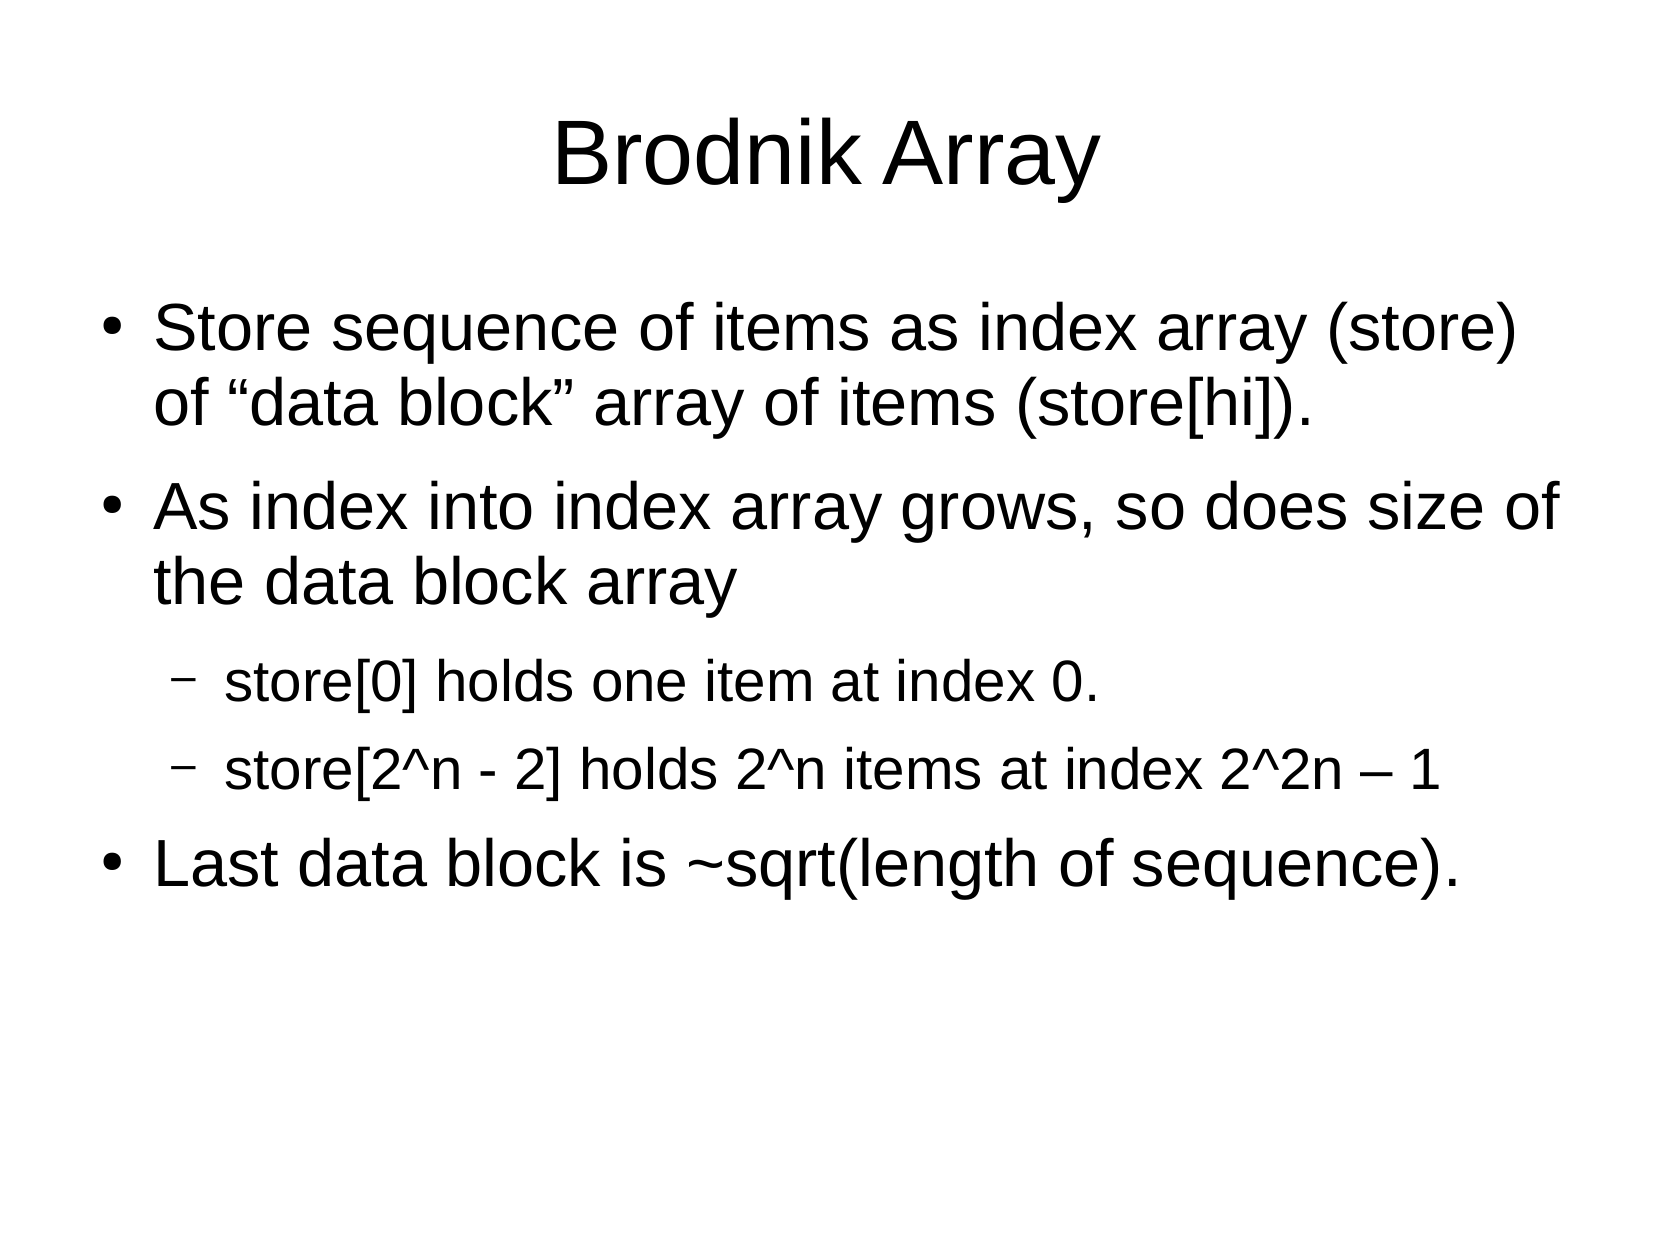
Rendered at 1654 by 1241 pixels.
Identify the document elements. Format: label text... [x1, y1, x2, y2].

list Store sequence of items as index array (store) of “data block” array of items (store[hi]). As index into index array grows, so does size of the data block array store[0] holds one item at index 0. store[2^n - 2] holds 2^n items at index 2^2n – 1 Last data block is ~sqrt(length of sequence). [82, 290, 1571, 1010]
title Brodnik Array [82, 49, 1571, 257]
